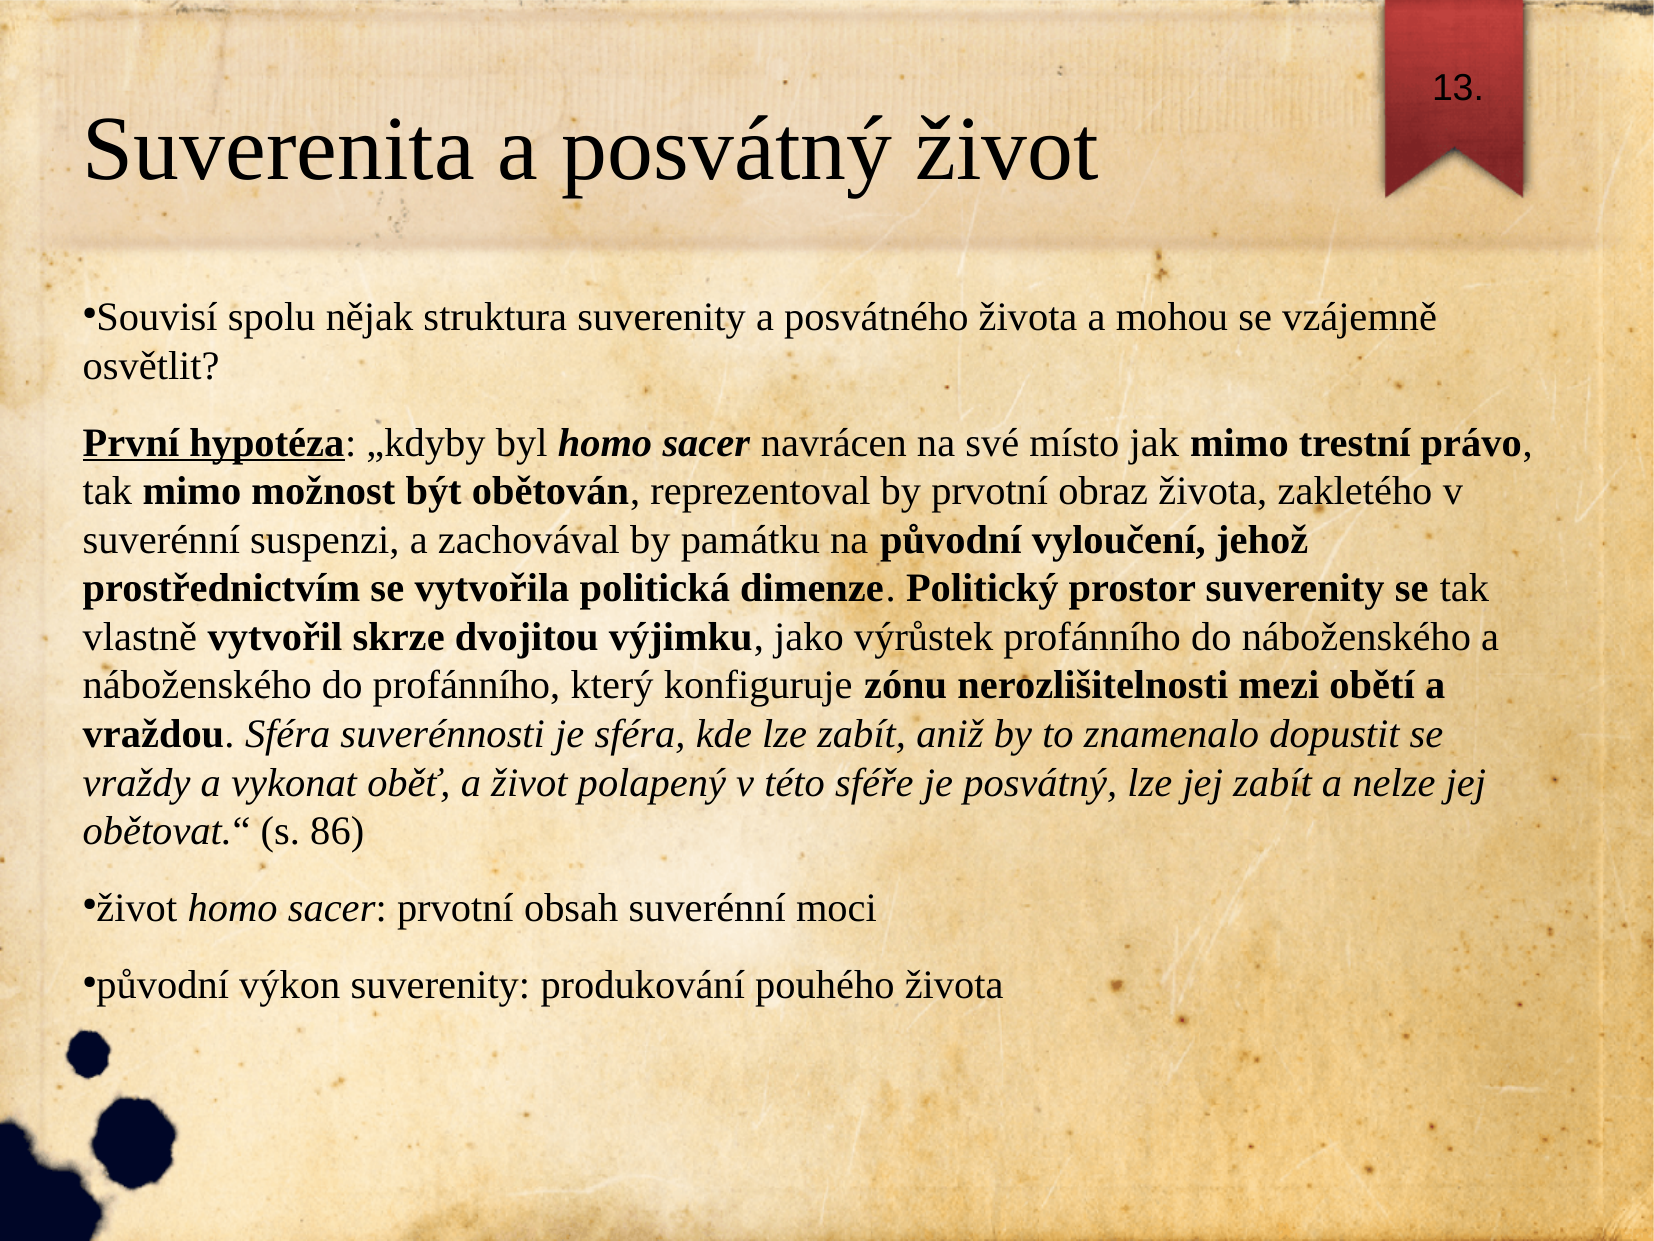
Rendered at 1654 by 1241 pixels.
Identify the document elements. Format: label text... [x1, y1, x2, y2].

title Suverenita a posvátný život [82, 49, 1347, 237]
list Souvisí spolu nějak struktura suverenity a posvátného života a mohou se vzájemně osvětlit? První hypotéza: „kdyby byl homo sacer navrácen na své místo jak mimo trestní právo, tak mimo možnost být obětován, reprezentoval by prvotní obraz života, zakletého v suverénní suspenzi, a zachovával by památku na původní vyloučení, jehož prostřednictvím se vytvořila politická dimenze. Politický prostor suverenity se tak vlastně vytvořil skrze dvojitou výjimku, jako výrůstek profánního do náboženského a náboženského do profánního, který konfiguruje zónu nerozlišitelnosti mezi obětí a vraždou. Sféra suverénnosti je sféra, kde lze zabít, aniž by to znamenalo dopustit se vraždy a vykonat oběť, a život polapený v této sféře je posvátný, lze jej zabít a nelze jej obětovat.“ (s. 86) život homo sacer: prvotní obsah suverénní moci původní výkon suverenity: produkování pouhého života [82, 290, 1538, 1010]
text_box 13. [1417, 59, 1506, 116]
